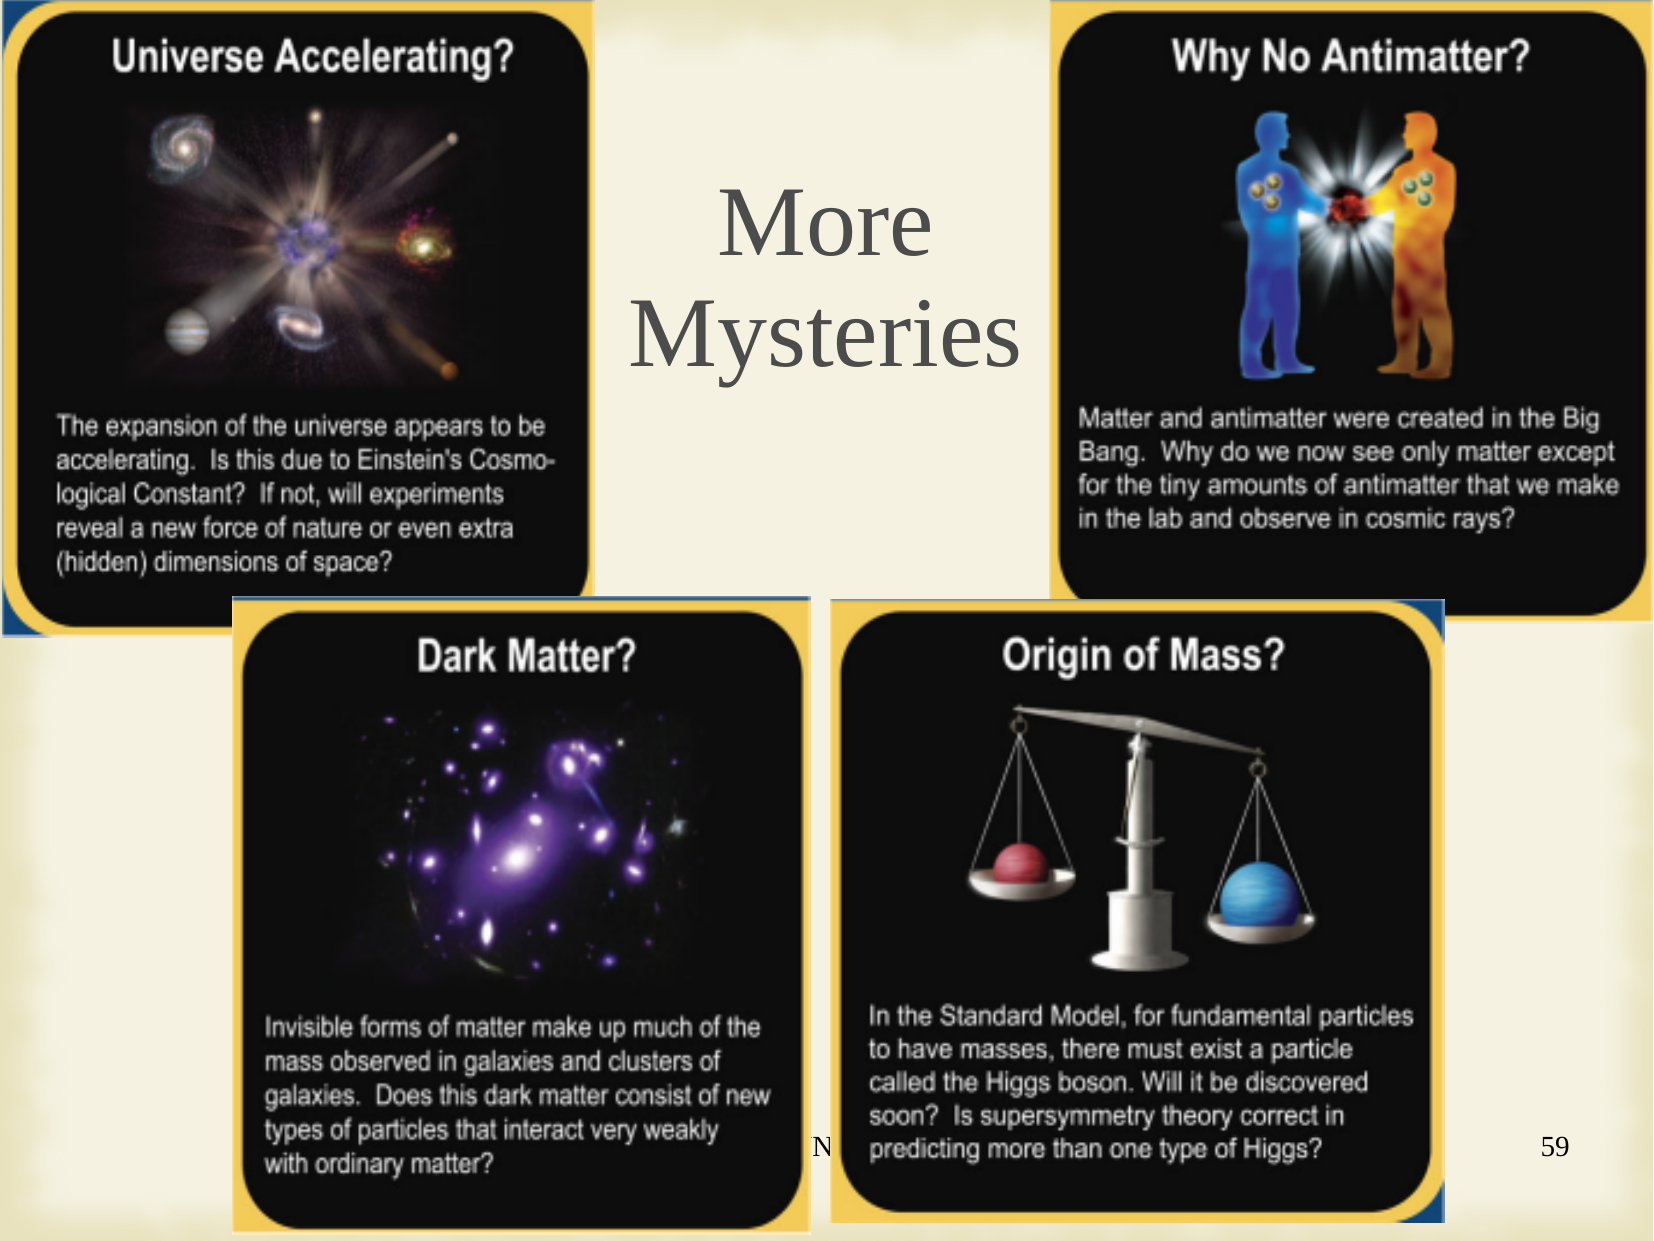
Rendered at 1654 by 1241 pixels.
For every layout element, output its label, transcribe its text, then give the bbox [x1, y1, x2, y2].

title More Mysteries [595, 166, 1049, 388]
picture [0, 0, 1654, 1241]
